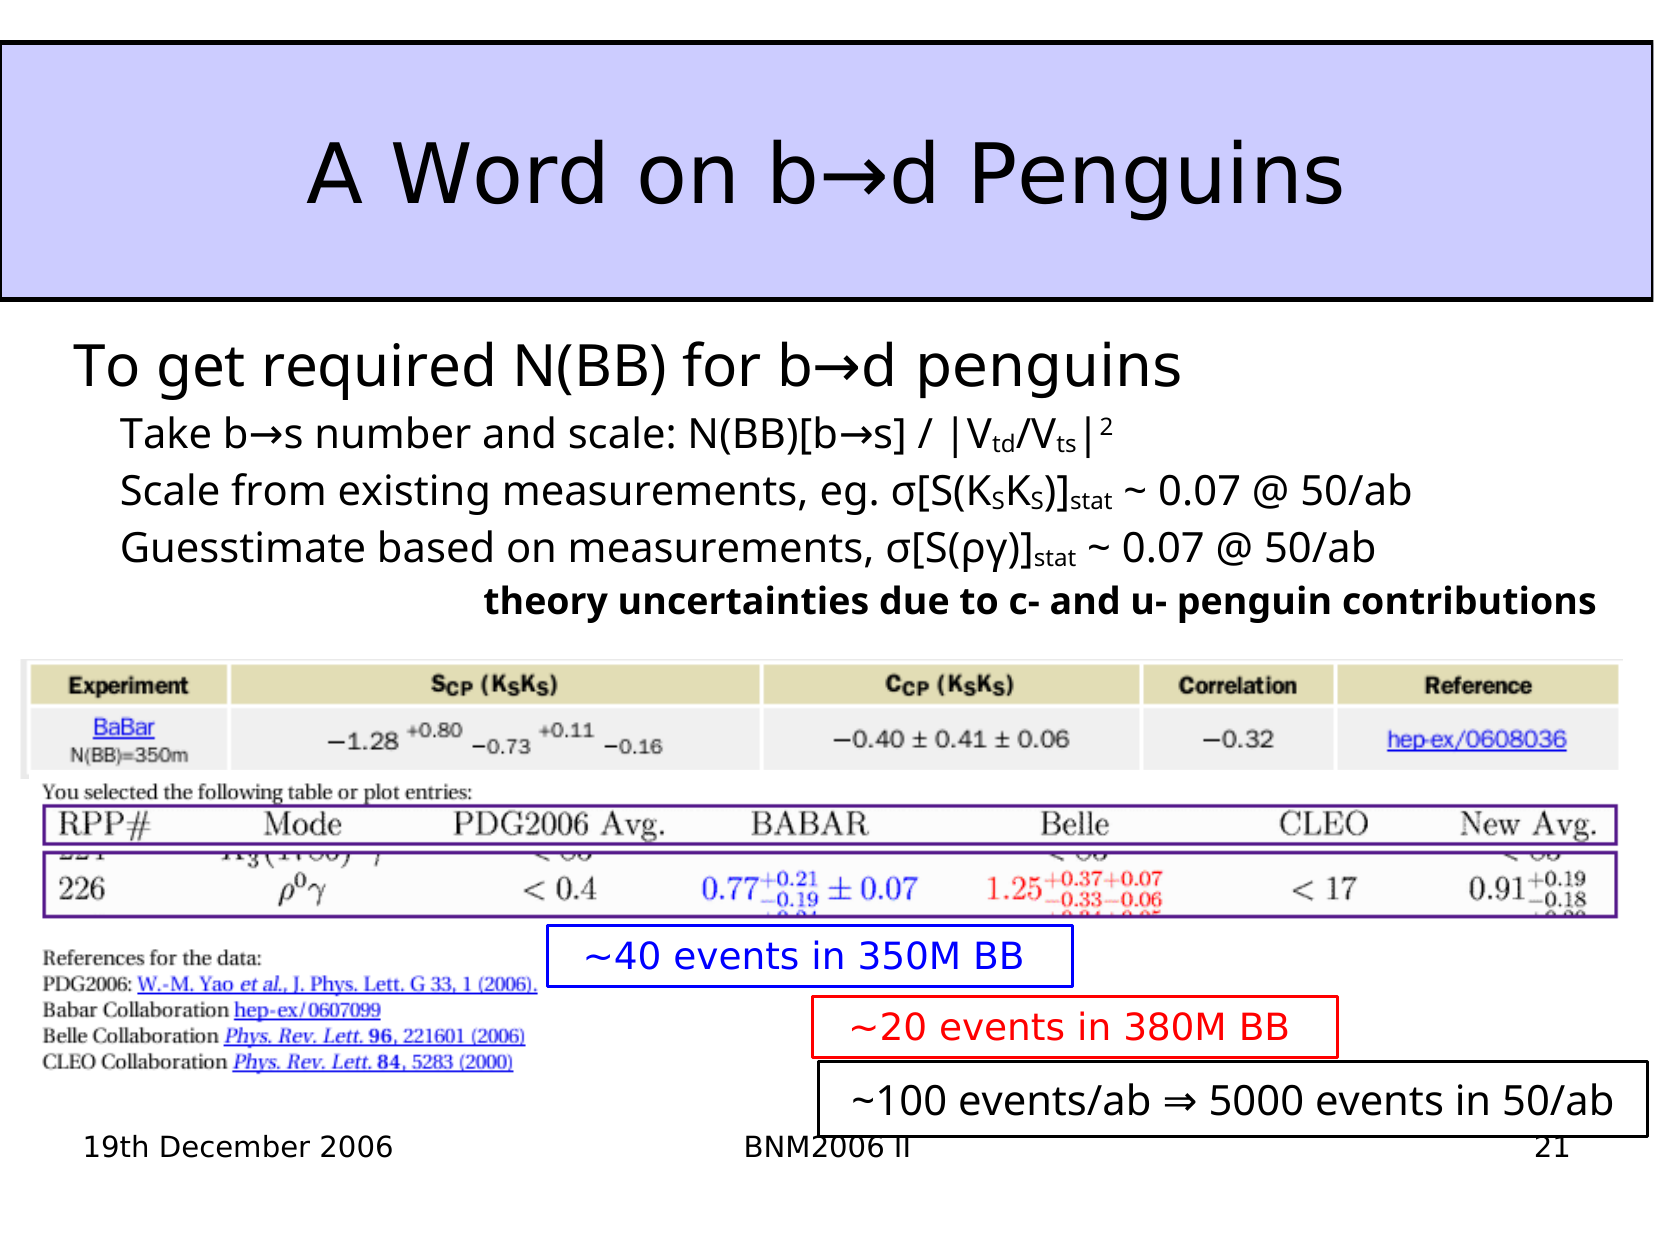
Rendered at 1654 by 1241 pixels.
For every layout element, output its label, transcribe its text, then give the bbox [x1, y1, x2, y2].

text_box ~40 events in 350M BB [547, 925, 1073, 987]
text_box To get required N(BB) for b→d penguins Take b→s number and scale: N(BB)[b→s] / |Vtd/Vts|2 Scale from existing measurements, eg. σ[S(KSKS)]stat ~ 0.07 @ 50/ab Guesstimate based on measurements, σ[S(ργ)]stat ~ 0.07 @ 50/ab theory uncertainties due to c- and u- penguin contributions [23, 316, 1613, 641]
picture [17, 659, 1632, 1095]
text_box ~100 events/ab ⇒ 5000 events in 50/ab [818, 1061, 1648, 1131]
title A Word on b→d Penguins [0, 42, 1654, 300]
text_box ~20 events in 380M BB [812, 996, 1338, 1058]
